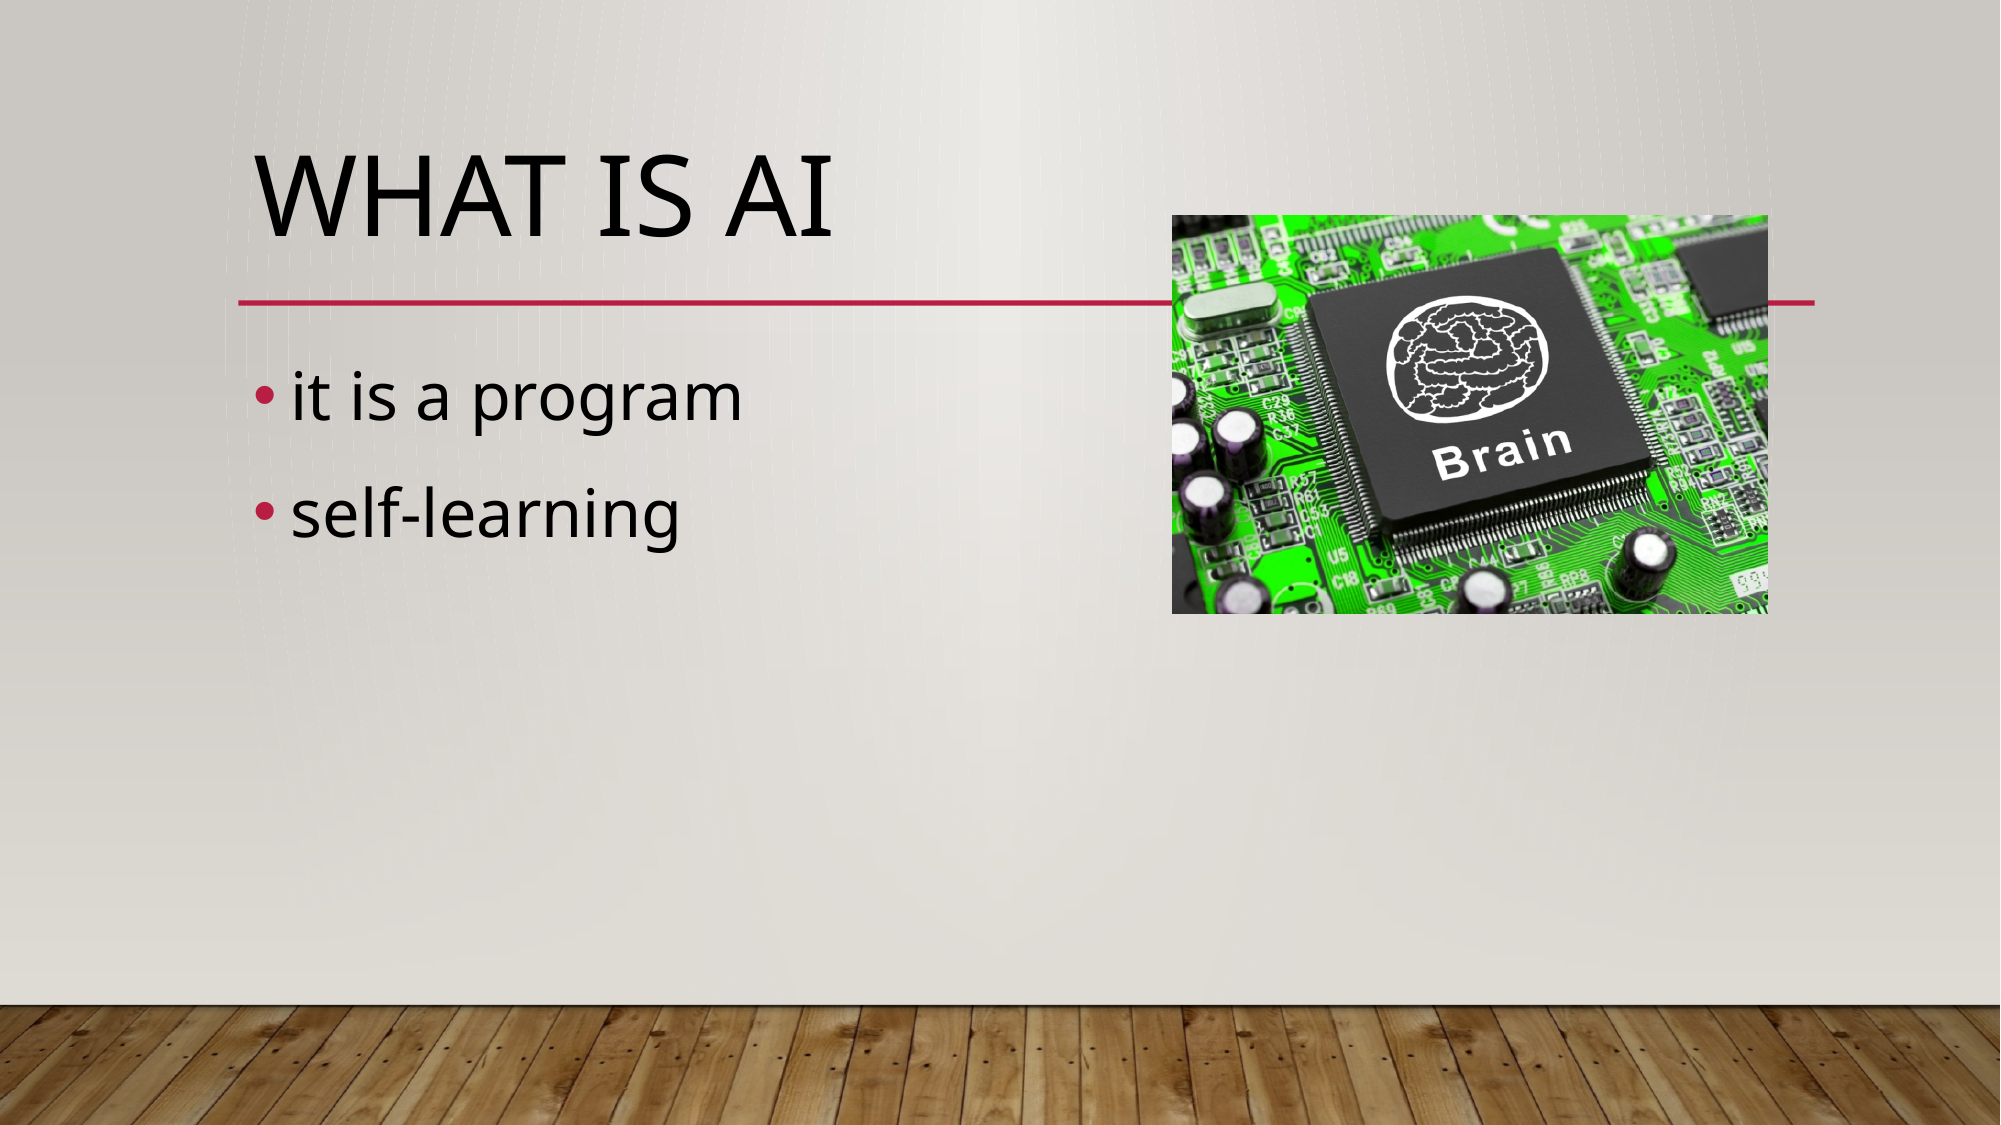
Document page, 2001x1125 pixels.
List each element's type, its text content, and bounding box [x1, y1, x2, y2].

picture [1172, 215, 1768, 614]
title What is AI [238, 131, 1814, 305]
picture [0, 1005, 2000, 1125]
list it is a program self-learning [238, 330, 1814, 897]
